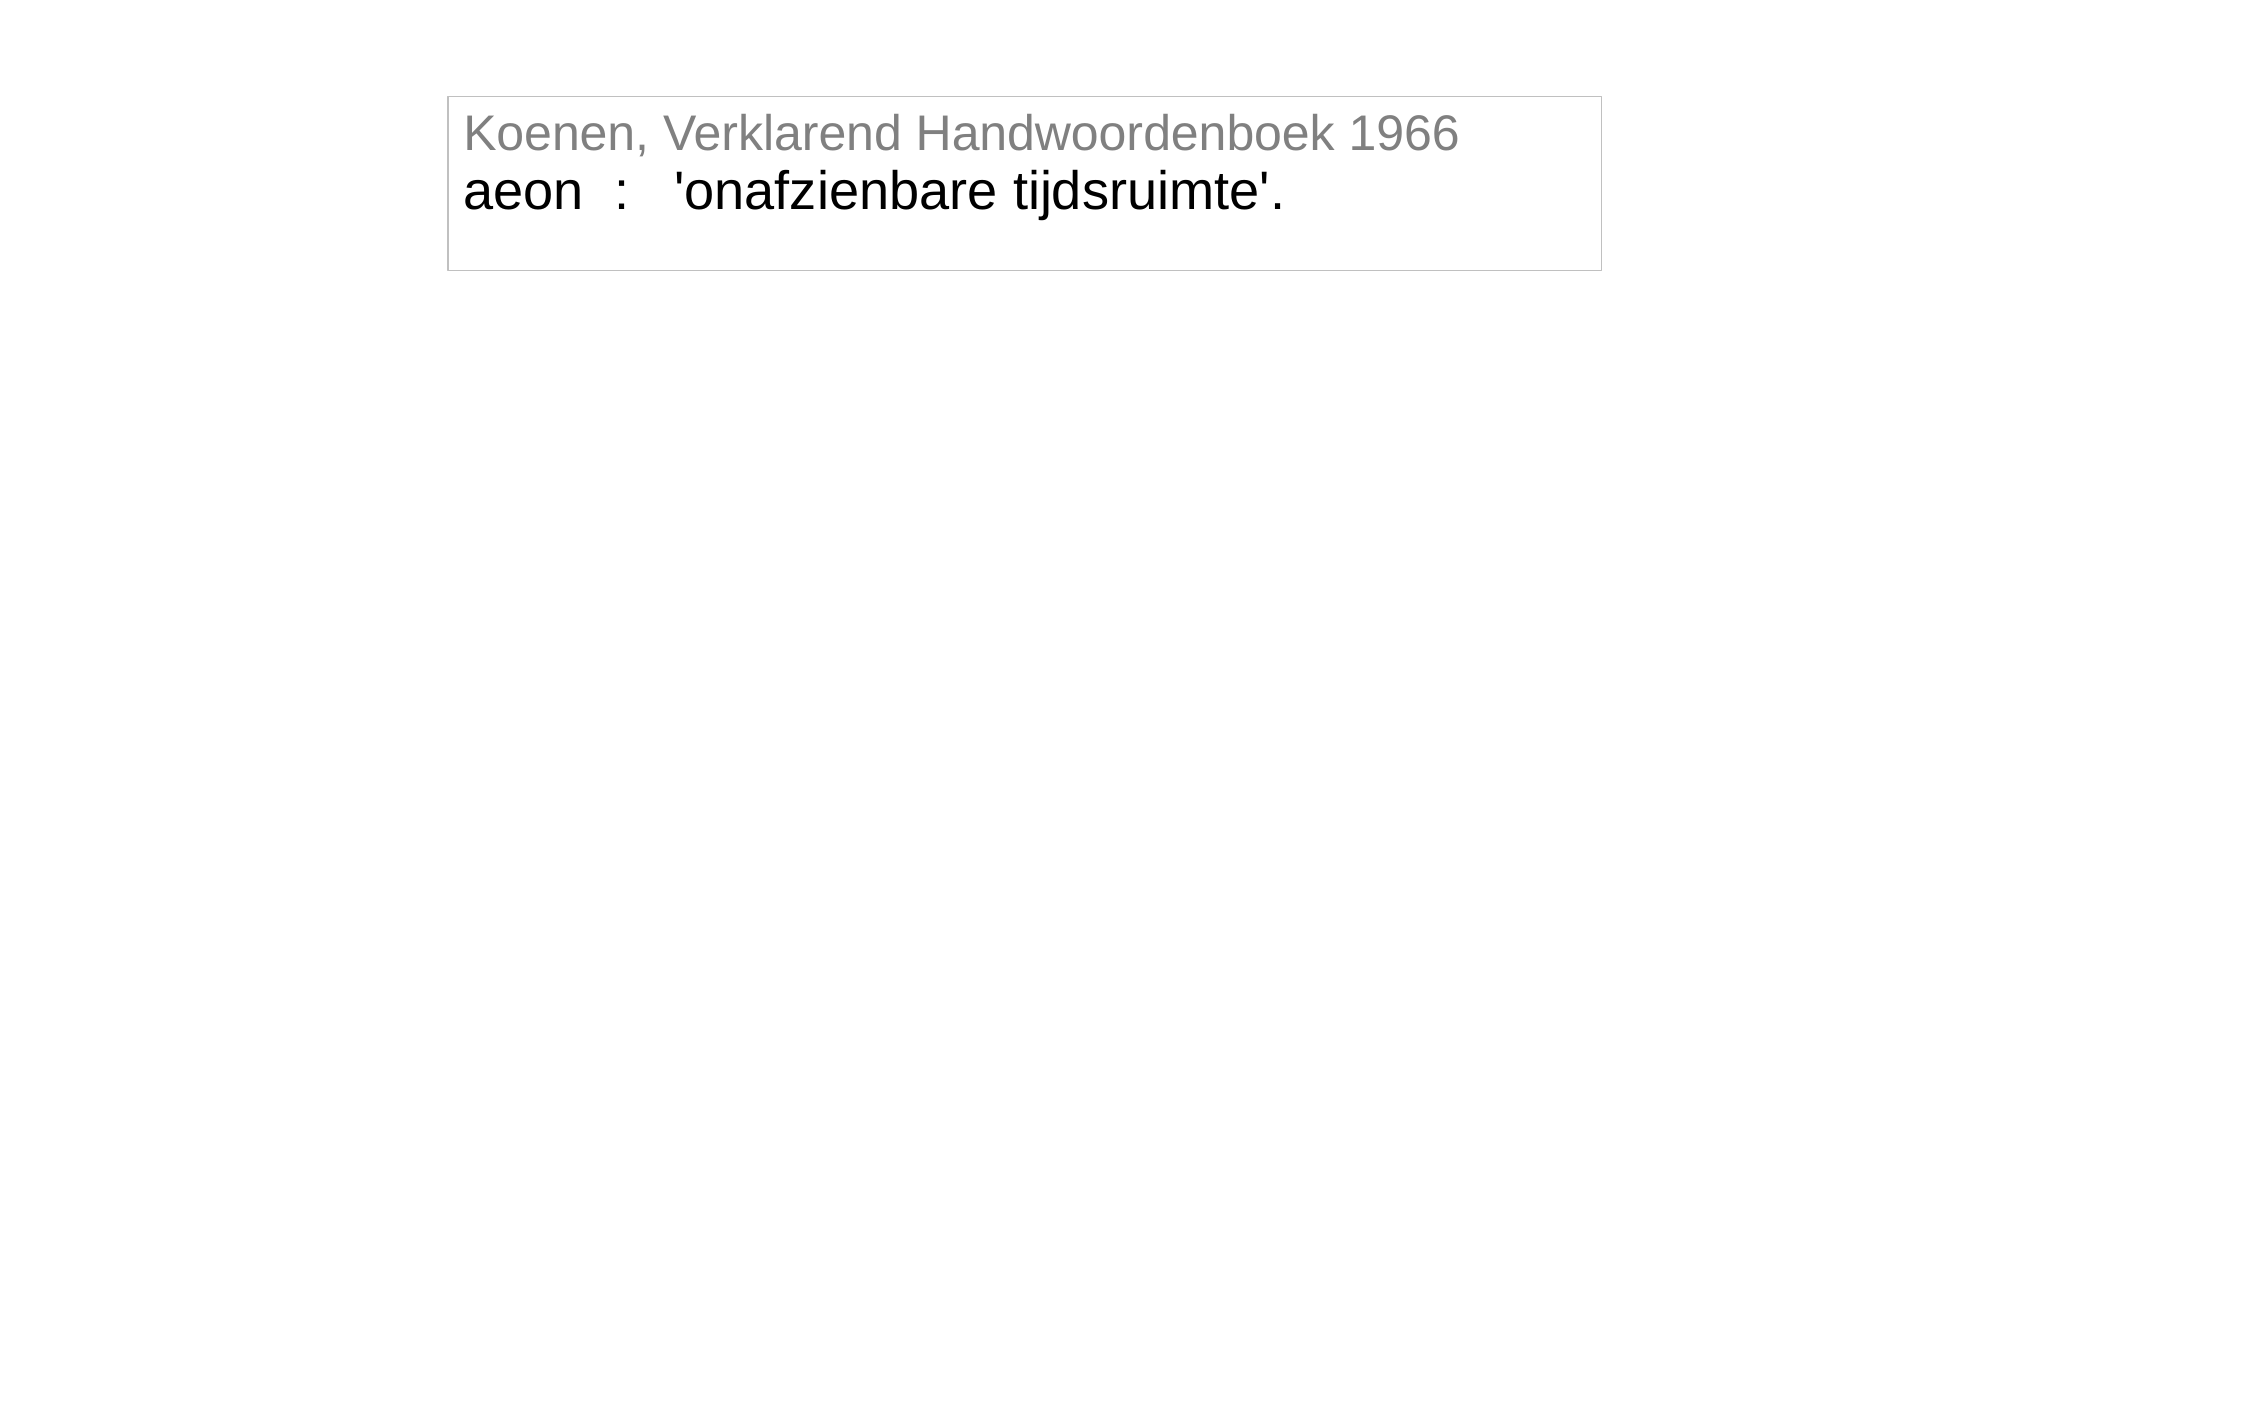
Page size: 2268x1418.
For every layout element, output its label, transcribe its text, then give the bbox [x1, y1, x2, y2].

text_box Koenen, Verklarend Handwoordenboek 1966 aeon : 'onafzienbare tijdsruimte'. [447, 96, 1602, 271]
